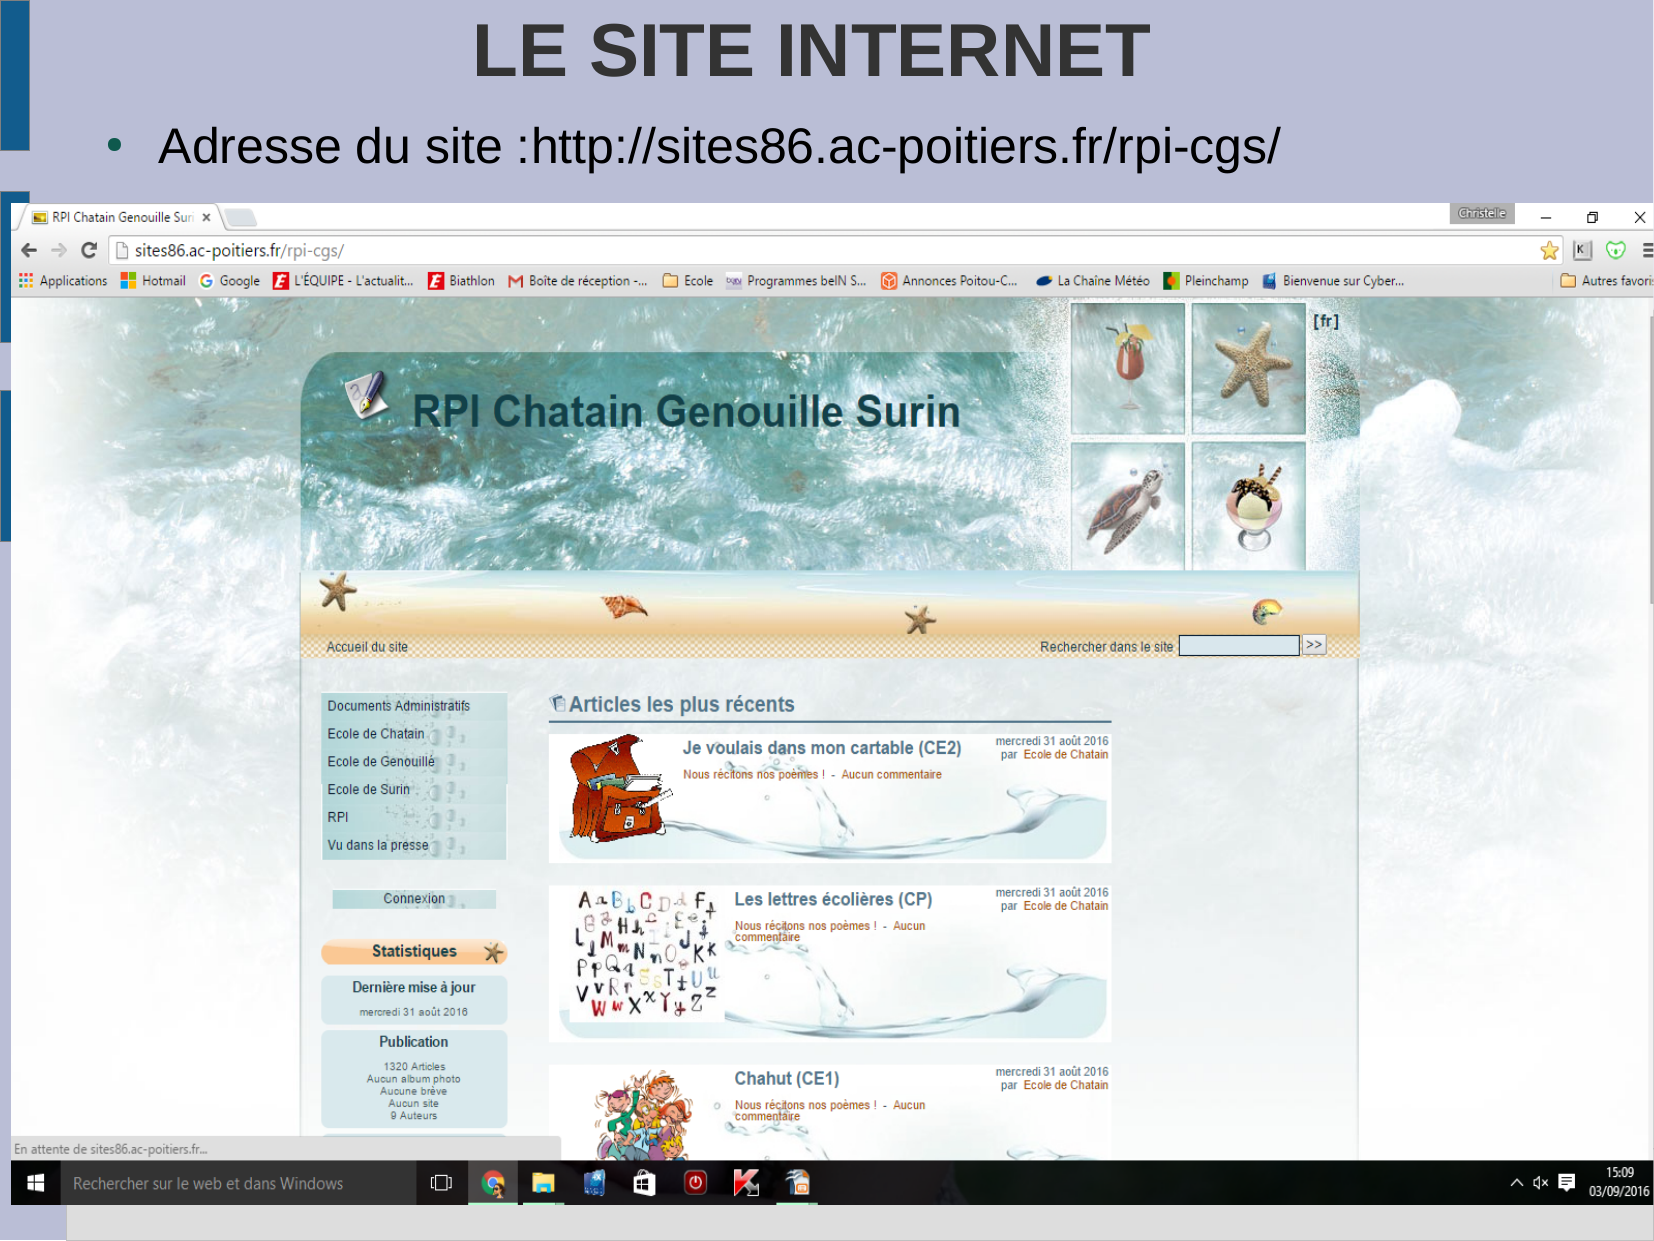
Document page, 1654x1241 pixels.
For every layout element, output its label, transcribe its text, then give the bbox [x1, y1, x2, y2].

title LE SITE INTERNET [106, 0, 1519, 154]
list Adresse du site :http://sites86.ac-poitiers.fr/rpi-cgs/ [87, 118, 1501, 203]
picture [11, 203, 1654, 1205]
